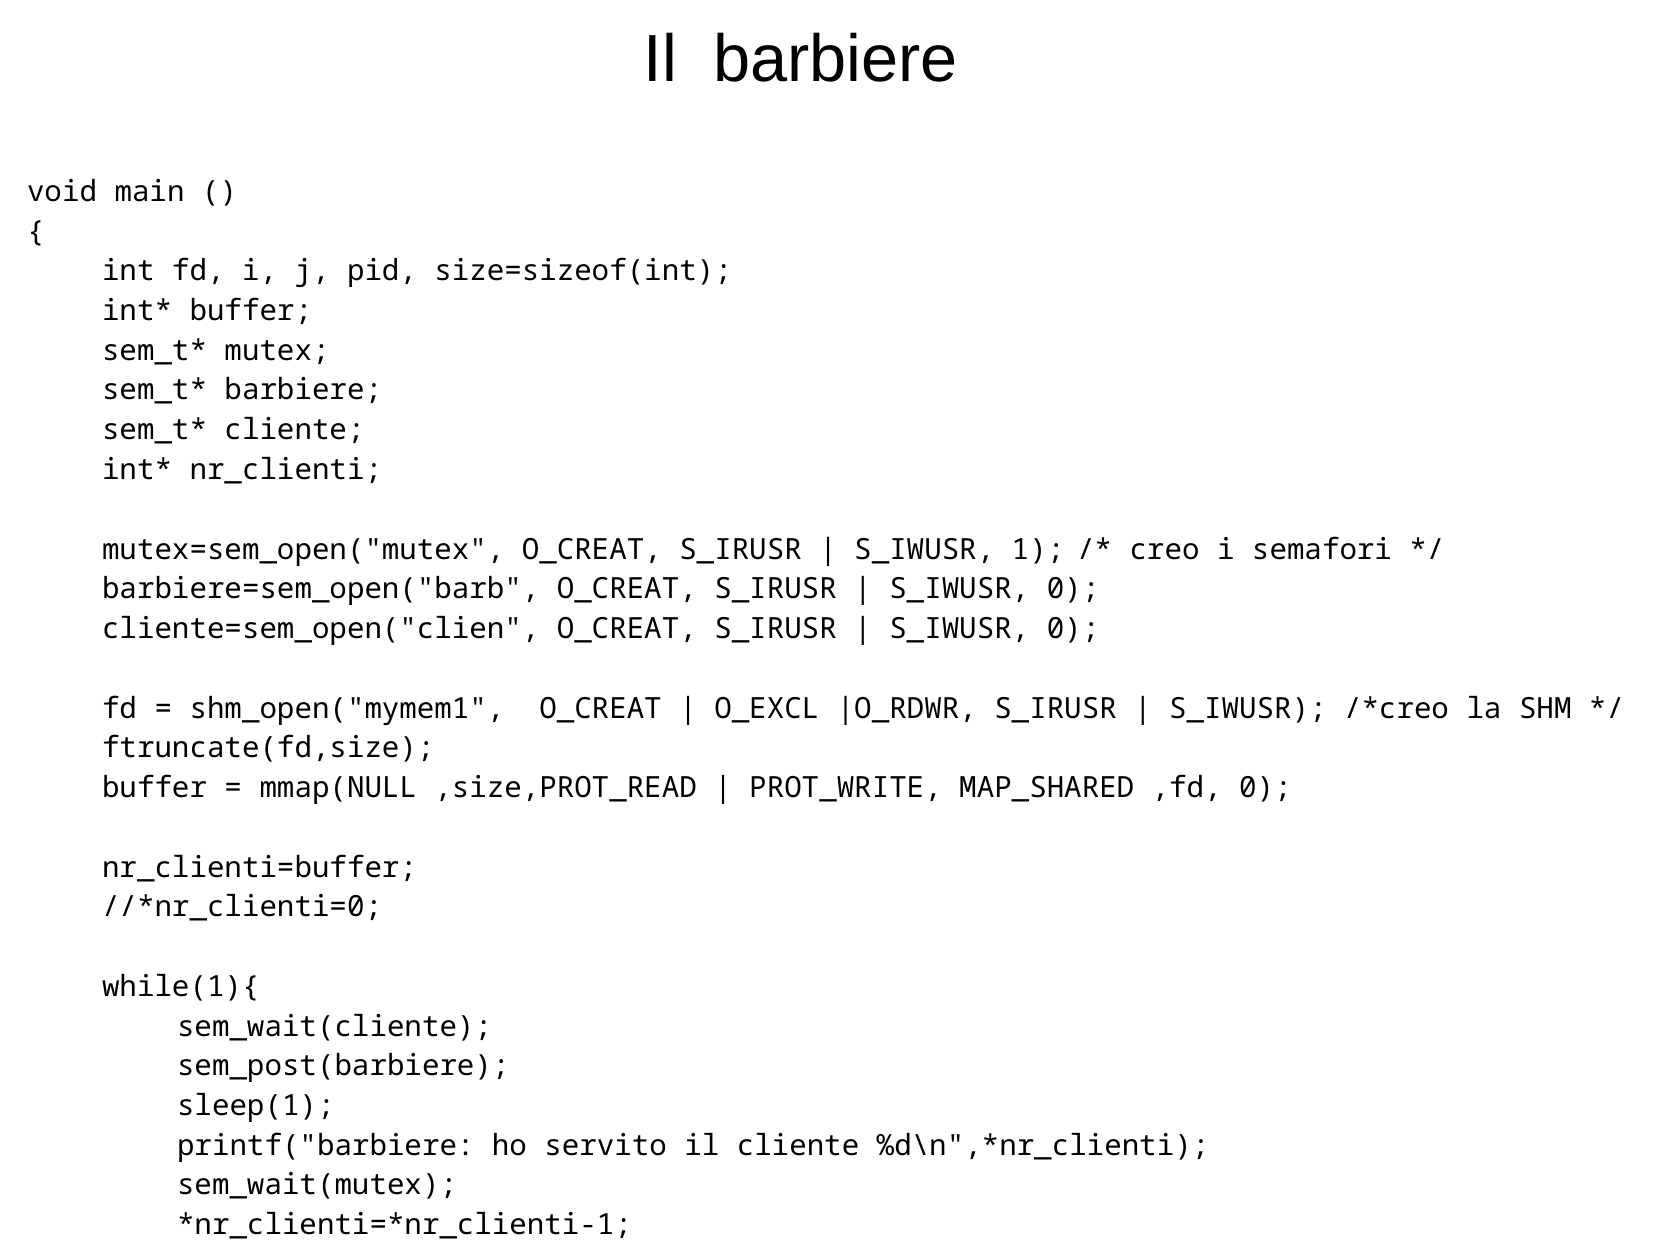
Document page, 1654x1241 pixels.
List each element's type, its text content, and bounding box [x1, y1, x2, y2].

text_box void main () { int fd, i, j, pid, size=sizeof(int); int* buffer; sem_t* mutex; sem_t* barbiere; sem_t* cliente; int* nr_clienti; mutex=sem_open("mutex", O_CREAT, S_IRUSR | S_IWUSR, 1); /* creo i semafori */ barbiere=sem_open("barb", O_CREAT, S_IRUSR | S_IWUSR, 0); cliente=sem_open("clien", O_CREAT, S_IRUSR | S_IWUSR, 0); fd = shm_open("mymem1", O_CREAT | O_EXCL |O_RDWR, S_IRUSR | S_IWUSR); /*creo la SHM */ ftruncate(fd,size); buffer = mmap(NULL ,size,PROT_READ | PROT_WRITE, MAP_SHARED ,fd, 0); nr_clienti=buffer; //*nr_clienti=0; while(1){ sem_wait(cliente); sem_post(barbiere); sleep(1); printf("barbiere: ho servito il cliente %d\n",*nr_clienti); sem_wait(mutex); *nr_clienti=*nr_clienti-1; sem_post(mutex); } } [12, 162, 1654, 1199]
title Il barbiere [56, 0, 1546, 162]
